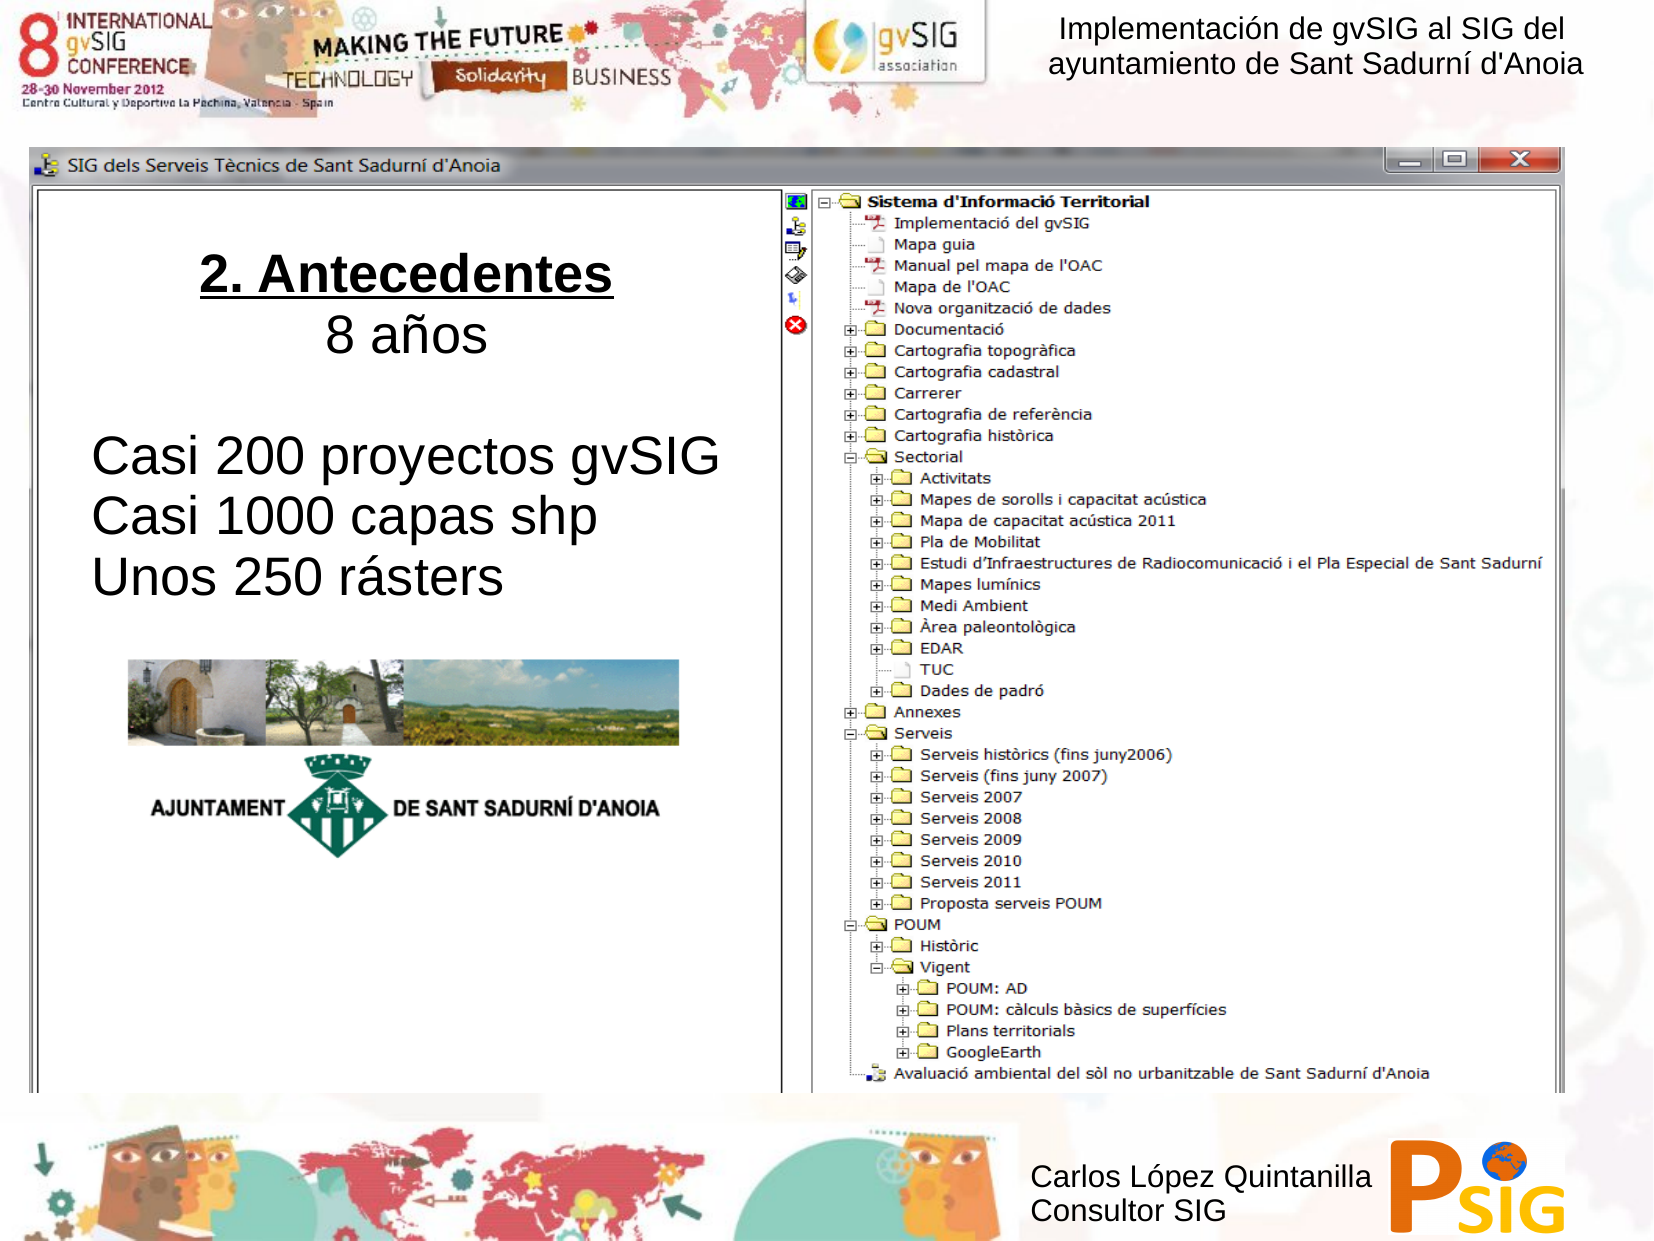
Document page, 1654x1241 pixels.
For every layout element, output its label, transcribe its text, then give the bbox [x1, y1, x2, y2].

picture [0, 0, 1654, 1241]
text_box 2. Antecedentes 8 años Casi 200 proyectos gvSIG Casi 1000 capas shp Unos 250 rásters [76, 236, 738, 616]
